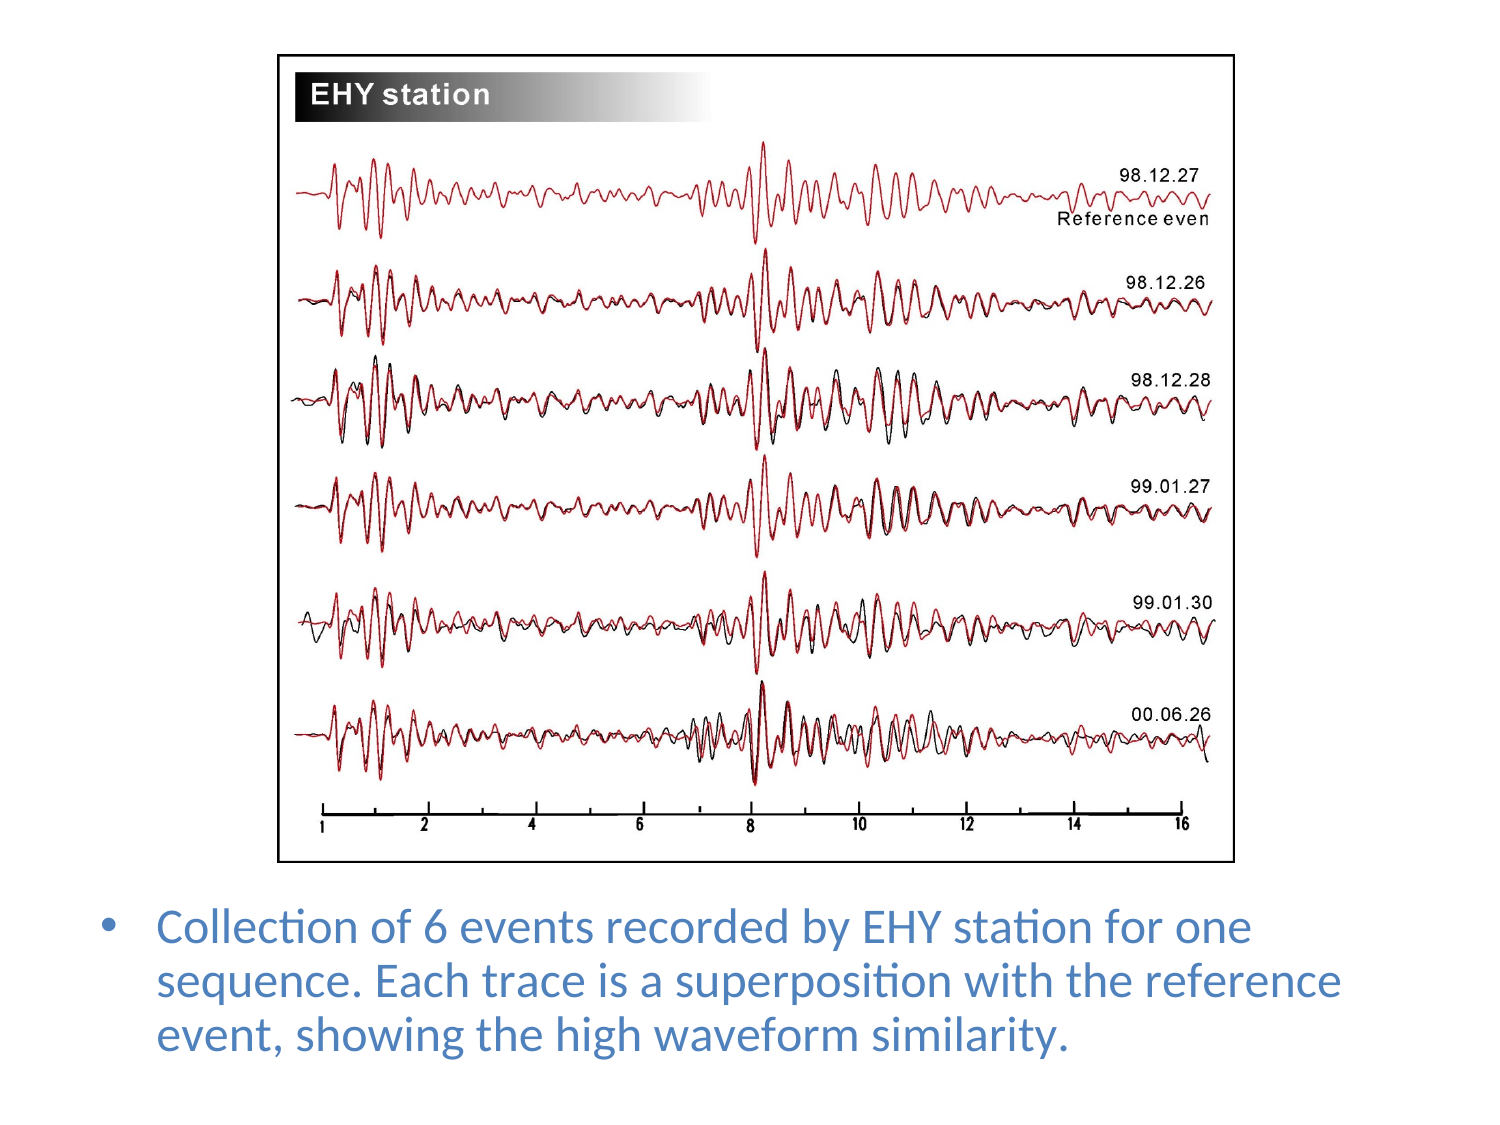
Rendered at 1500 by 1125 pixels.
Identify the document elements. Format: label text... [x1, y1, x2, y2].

list Collection of 6 events recorded by EHY station for one sequence. Each trace is a superposition with the reference event, showing the high waveform similarity. [85, 893, 1436, 1100]
picture [277, 54, 1235, 864]
